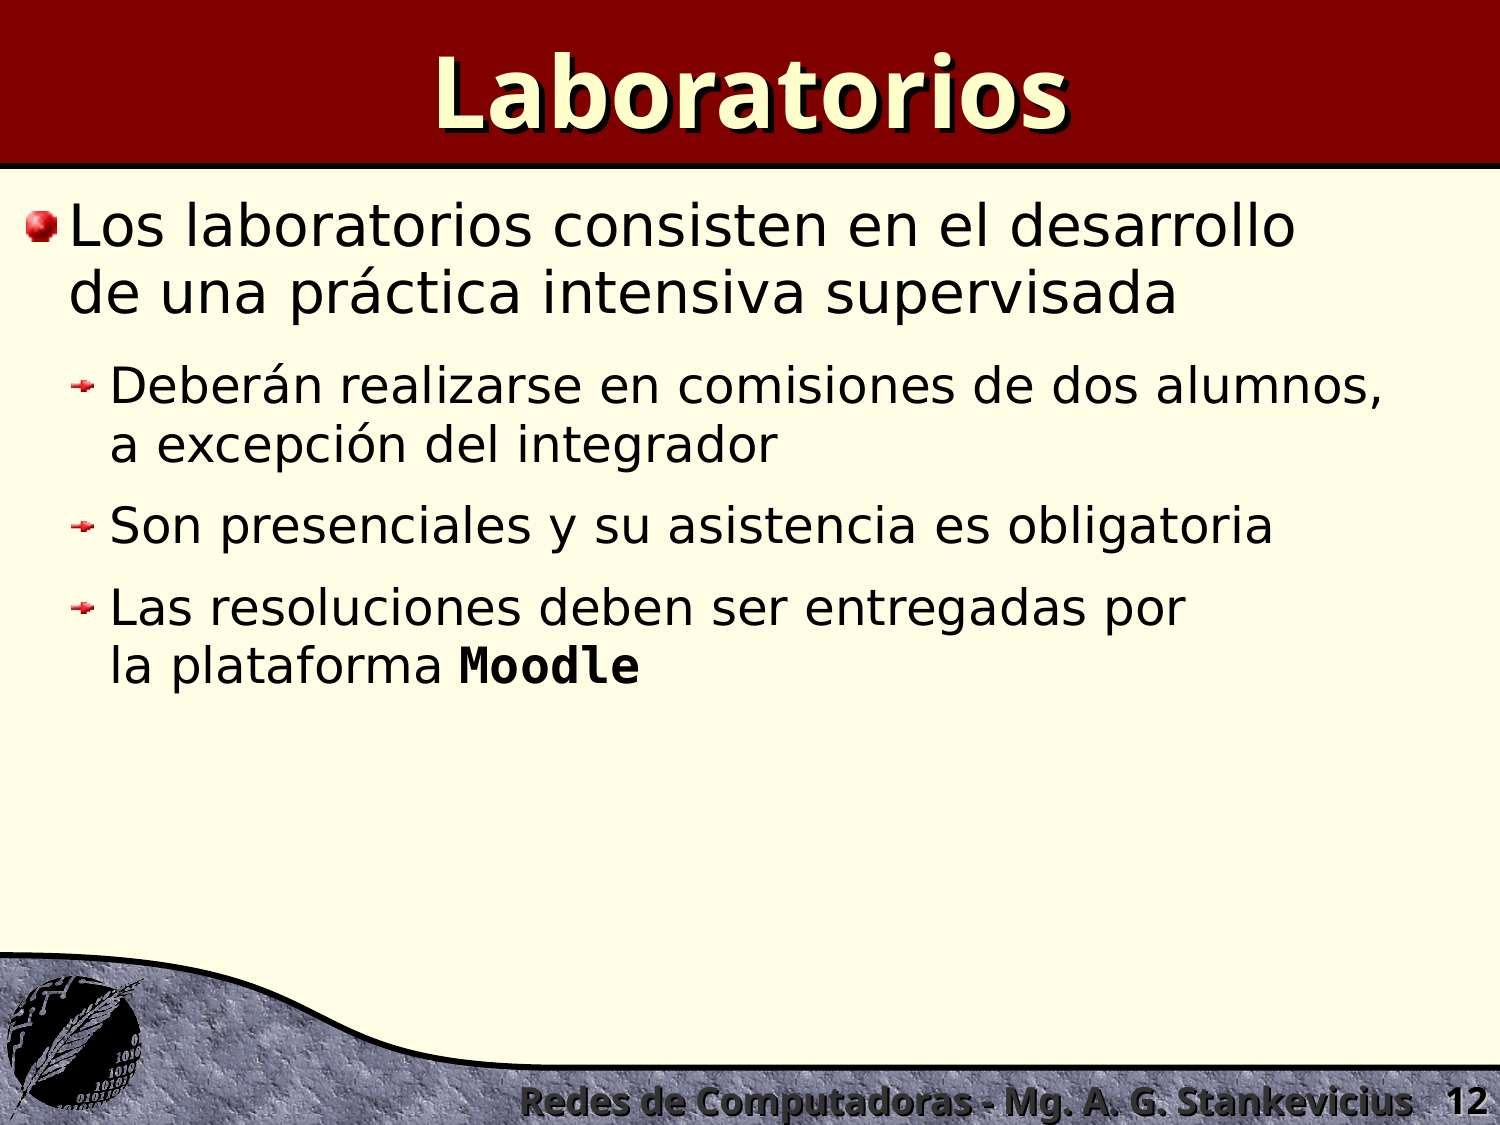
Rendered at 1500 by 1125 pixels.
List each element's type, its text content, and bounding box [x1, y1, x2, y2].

title Laboratorios [15, 5, 1485, 160]
picture [0, 959, 1500, 1125]
picture [1047, 1100, 1054, 1110]
picture [790, 1100, 795, 1110]
list Los laboratorios consisten en el desarrollo de una práctica intensiva supervisada Deberán realizarse en comisiones de dos alumnos, a excepción del integrador Son presenciales y su asistencia es obligatoria Las resoluciones deben ser entregadas por la plataforma Moodle [11, 192, 1486, 845]
